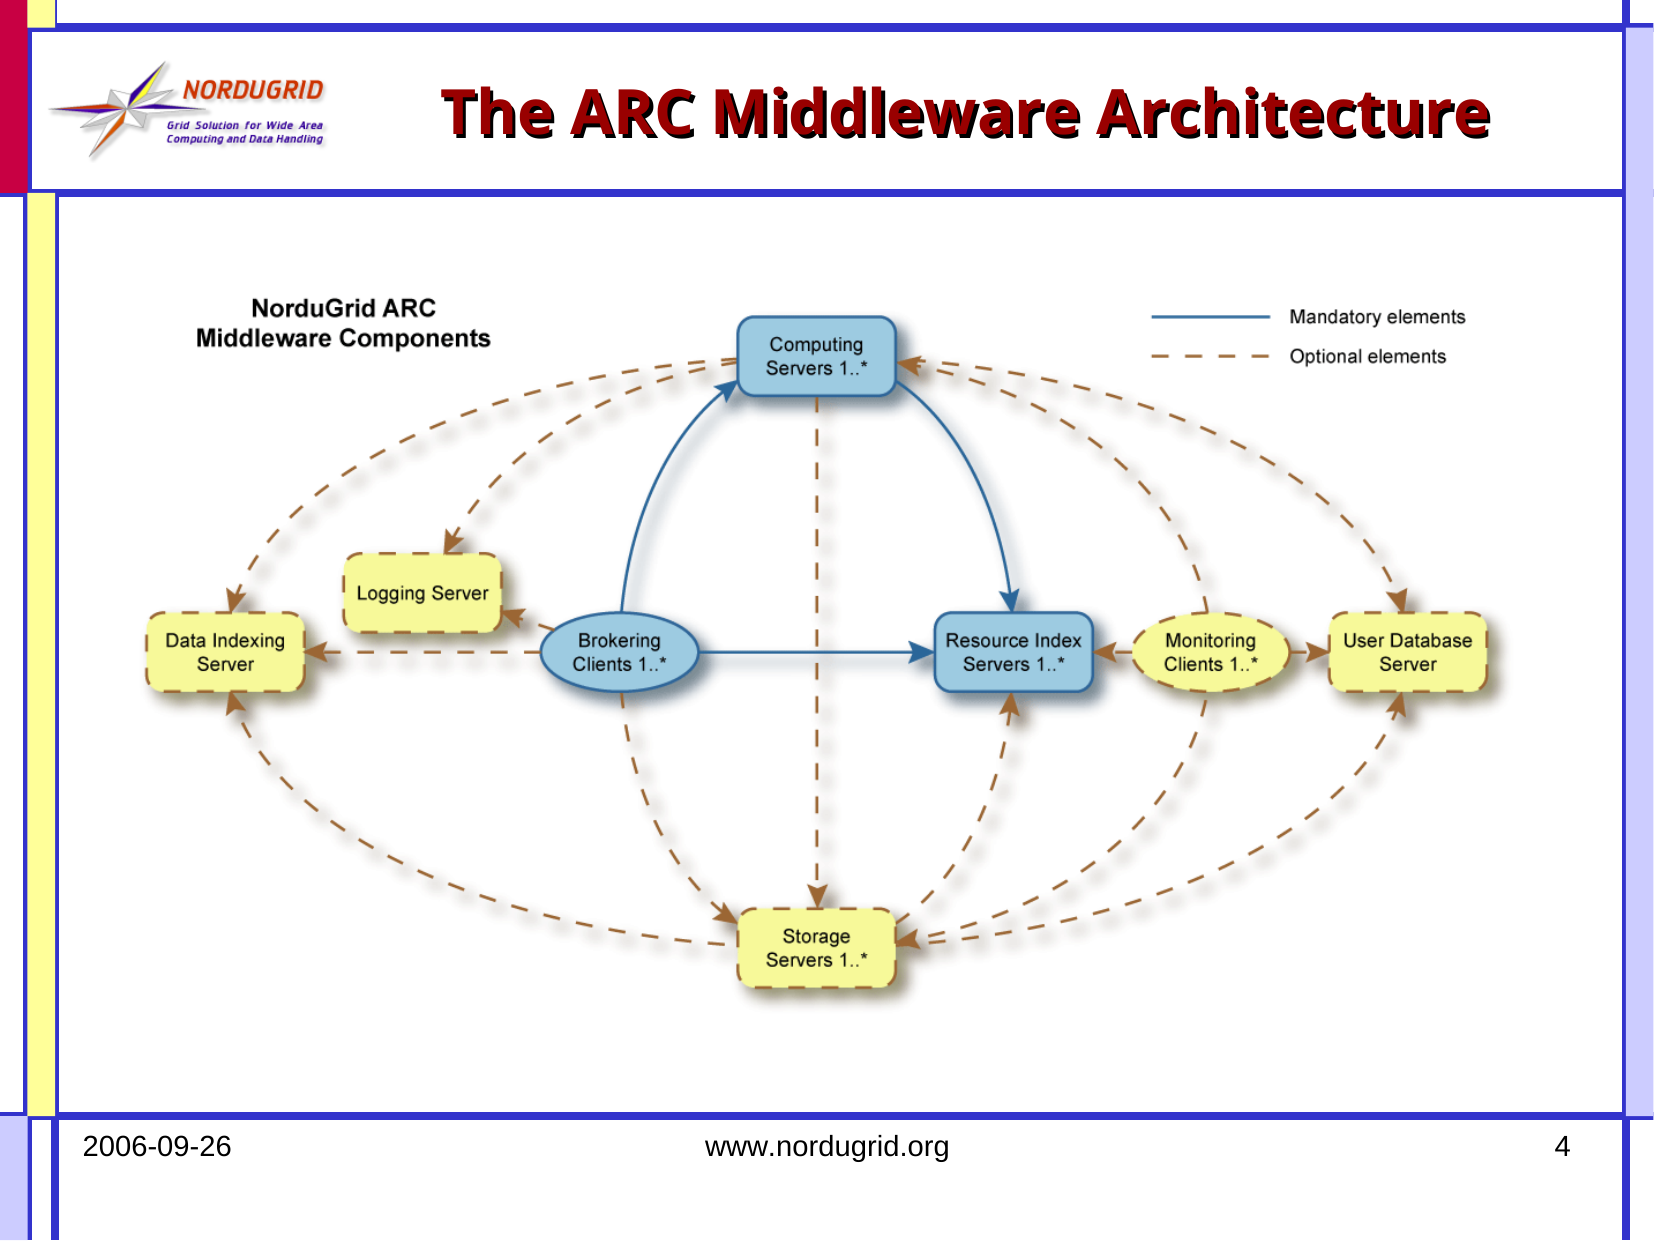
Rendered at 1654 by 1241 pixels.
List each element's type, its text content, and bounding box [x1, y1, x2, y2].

picture [44, 55, 331, 163]
title The ARC Middleware Architecture [358, 19, 1574, 202]
picture [134, 291, 1519, 1020]
